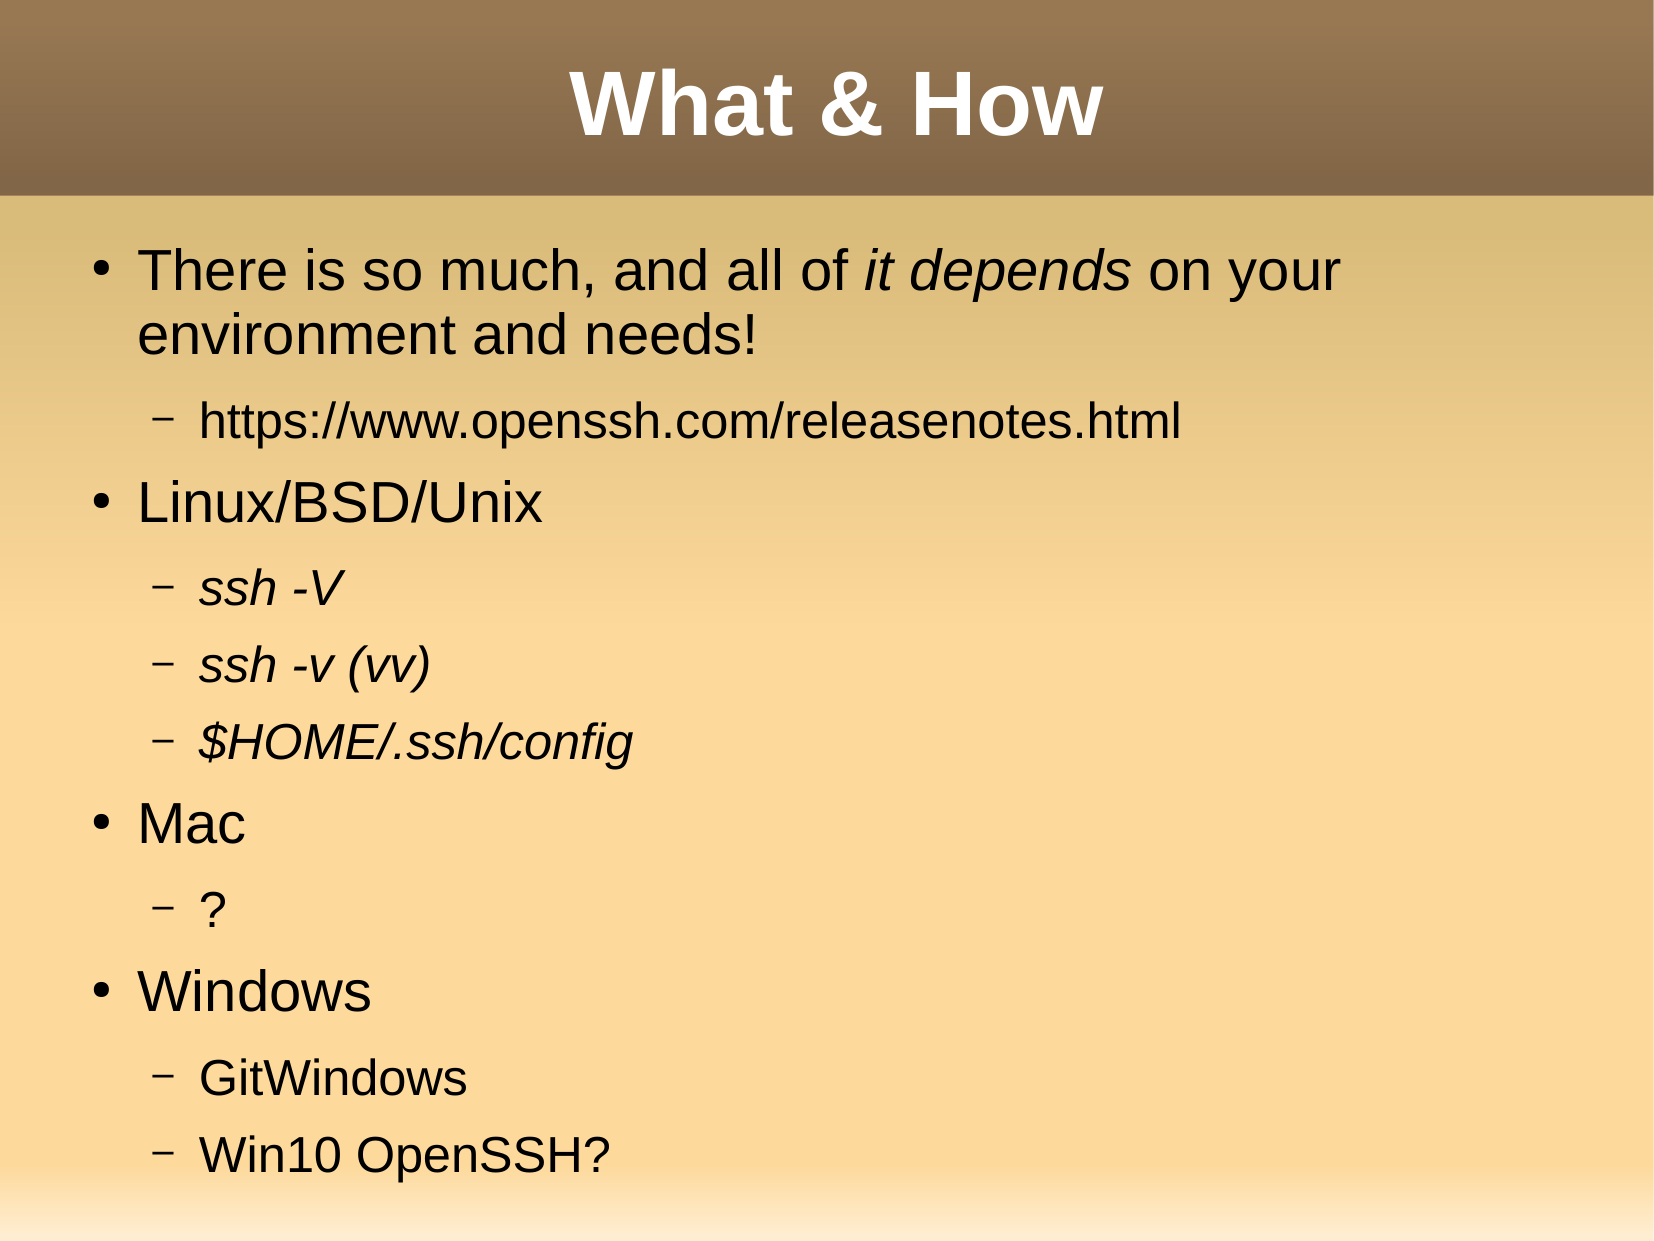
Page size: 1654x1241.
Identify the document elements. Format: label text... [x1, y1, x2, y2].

picture [0, 0, 1654, 1241]
list There is so much, and all of it depends on your environment and needs! https://www.openssh.com/releasenotes.html Linux/BSD/Unix ssh -V ssh -v (vv) $HOME/.ssh/config Mac ? Windows GitWindows Win10 OpenSSH? [75, 237, 1564, 1185]
title What & How [76, 0, 1565, 208]
